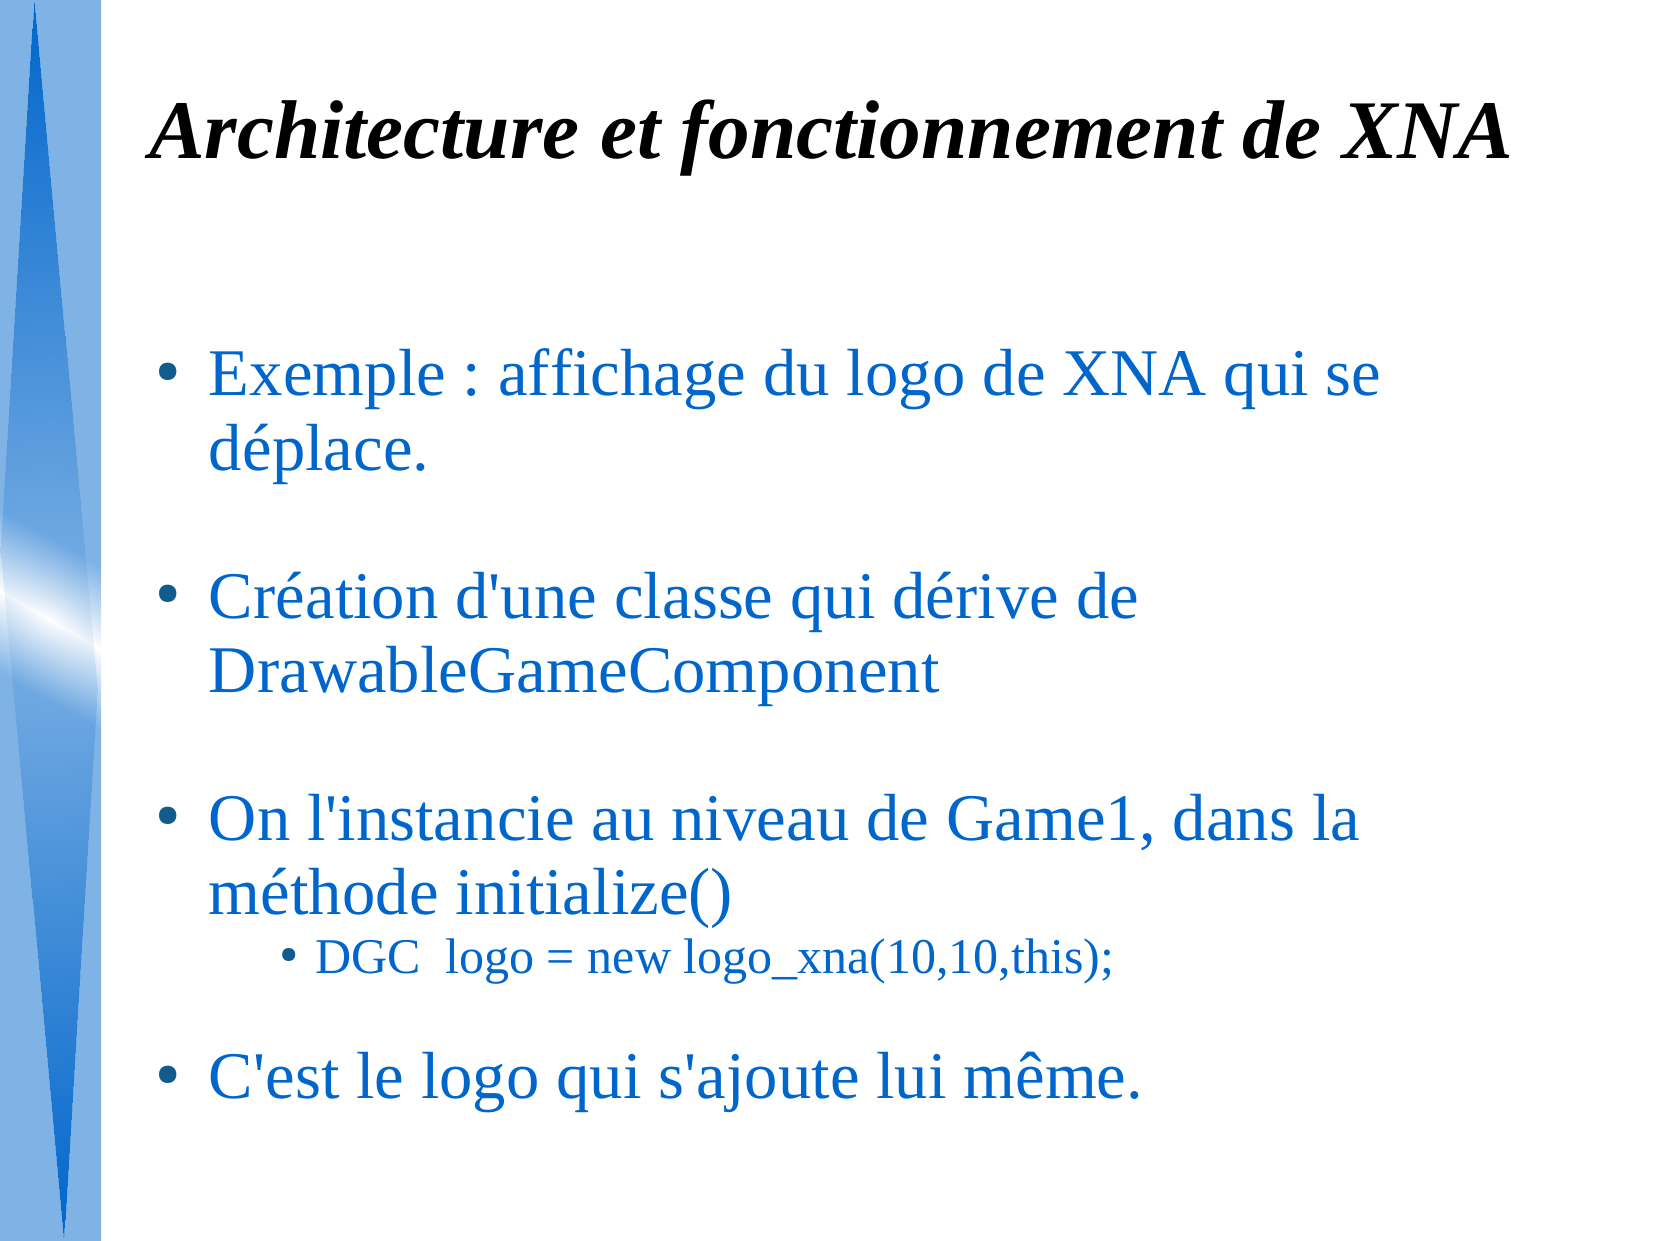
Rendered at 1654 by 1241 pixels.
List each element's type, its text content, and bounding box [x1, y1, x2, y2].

title Architecture et fonctionnement de XNA [138, 84, 1527, 177]
list Exemple : affichage du logo de XNA qui se déplace. Création d'une classe qui dérive de DrawableGameComponent On l'instancie au niveau de Game1, dans la méthode initialize() DGC logo = new logo_xna(10,10,this); C'est le logo qui s'ajoute lui même. [138, 336, 1527, 1172]
